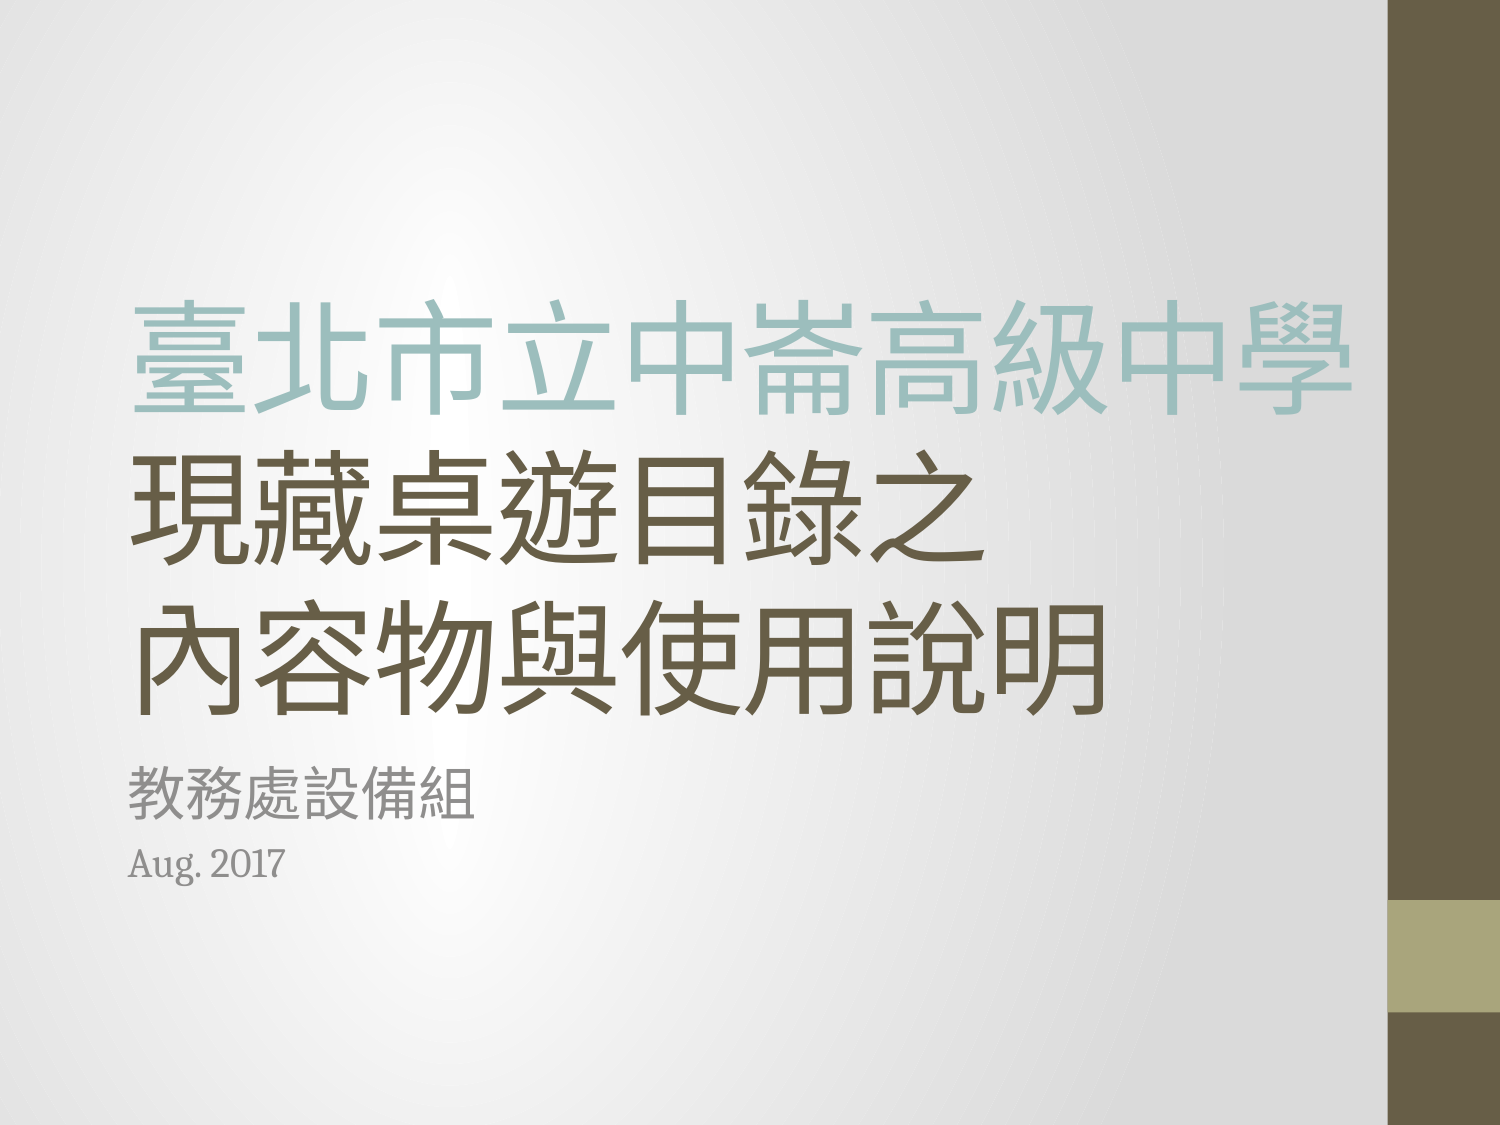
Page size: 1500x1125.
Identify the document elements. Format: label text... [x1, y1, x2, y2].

title 臺北市立中崙高級中學 現藏桌遊目錄之 內容物與使用說明 [112, 255, 1388, 738]
subtitle 教務處設備組 Aug. 2017 [112, 750, 1388, 1012]
